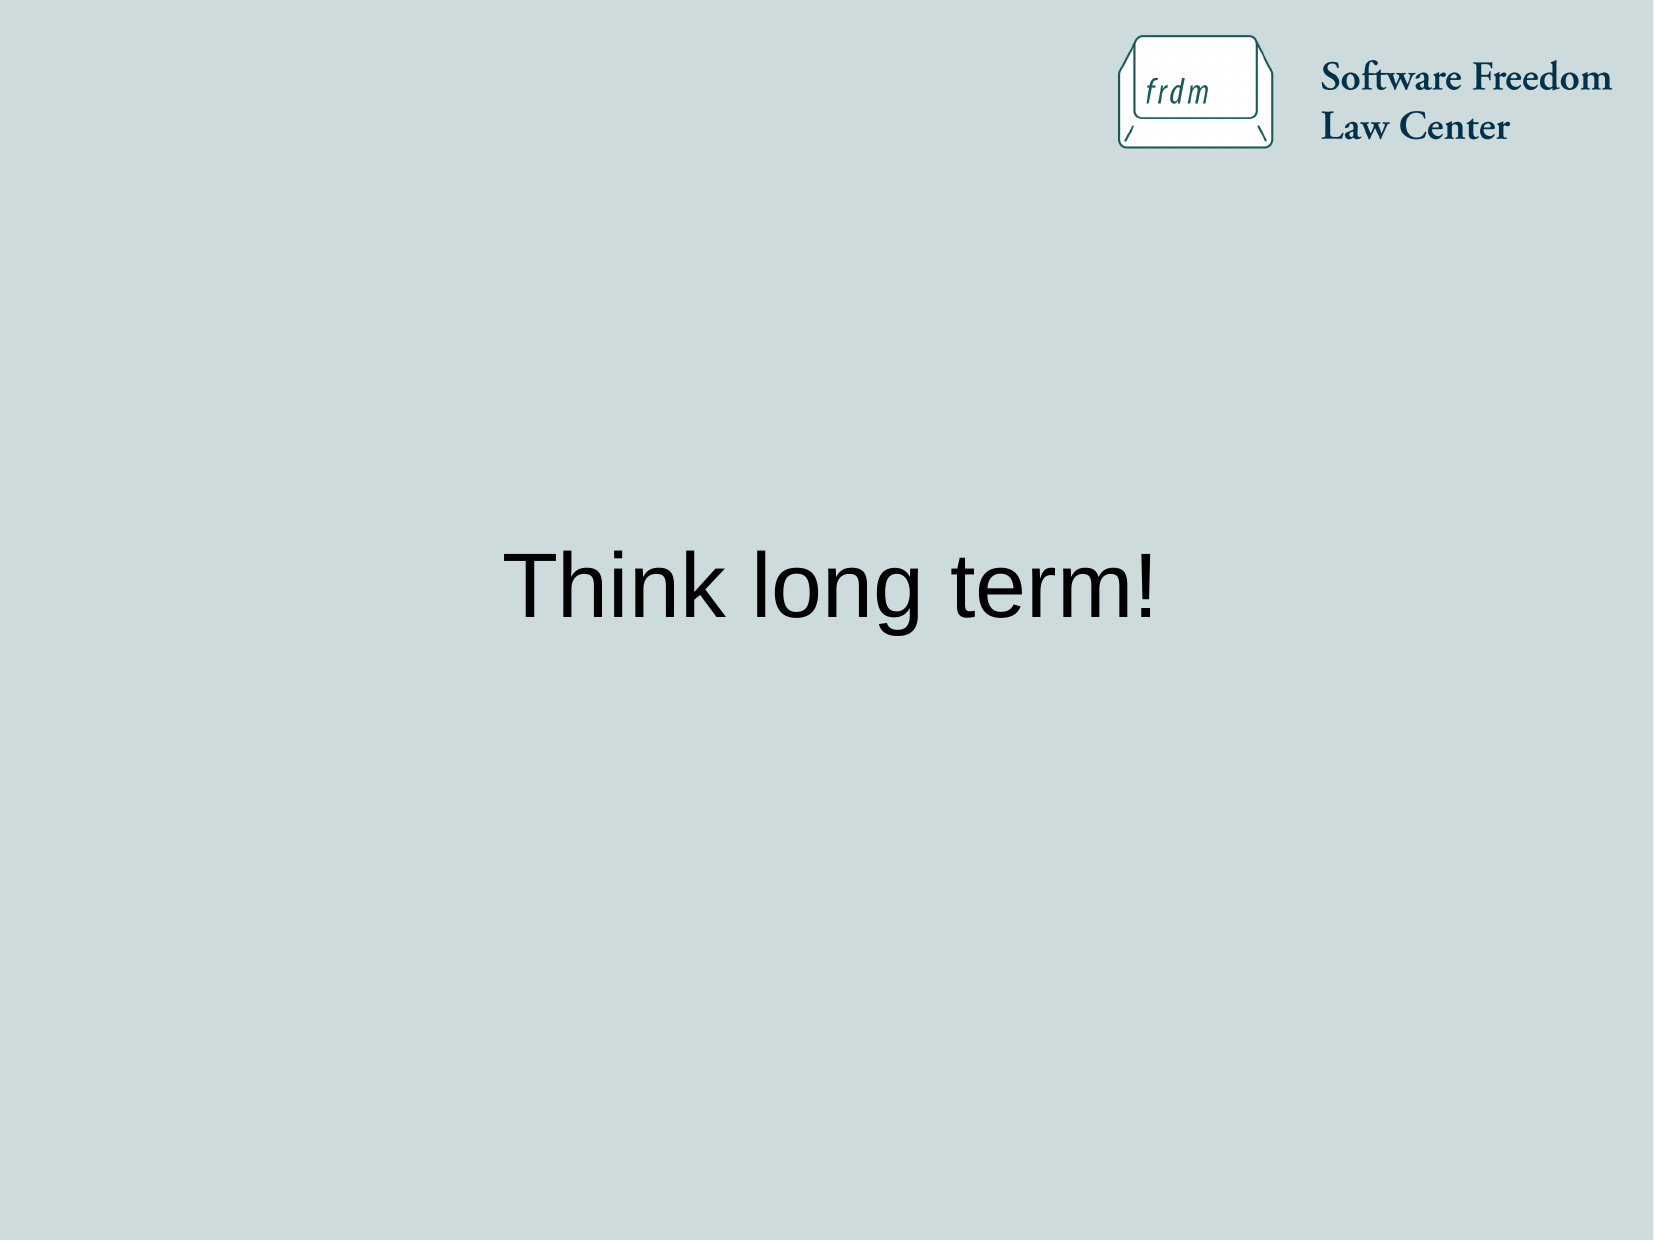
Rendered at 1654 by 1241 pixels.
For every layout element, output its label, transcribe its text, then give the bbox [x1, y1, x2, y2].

title Think long term! [86, 487, 1576, 680]
picture [1118, 35, 1613, 151]
